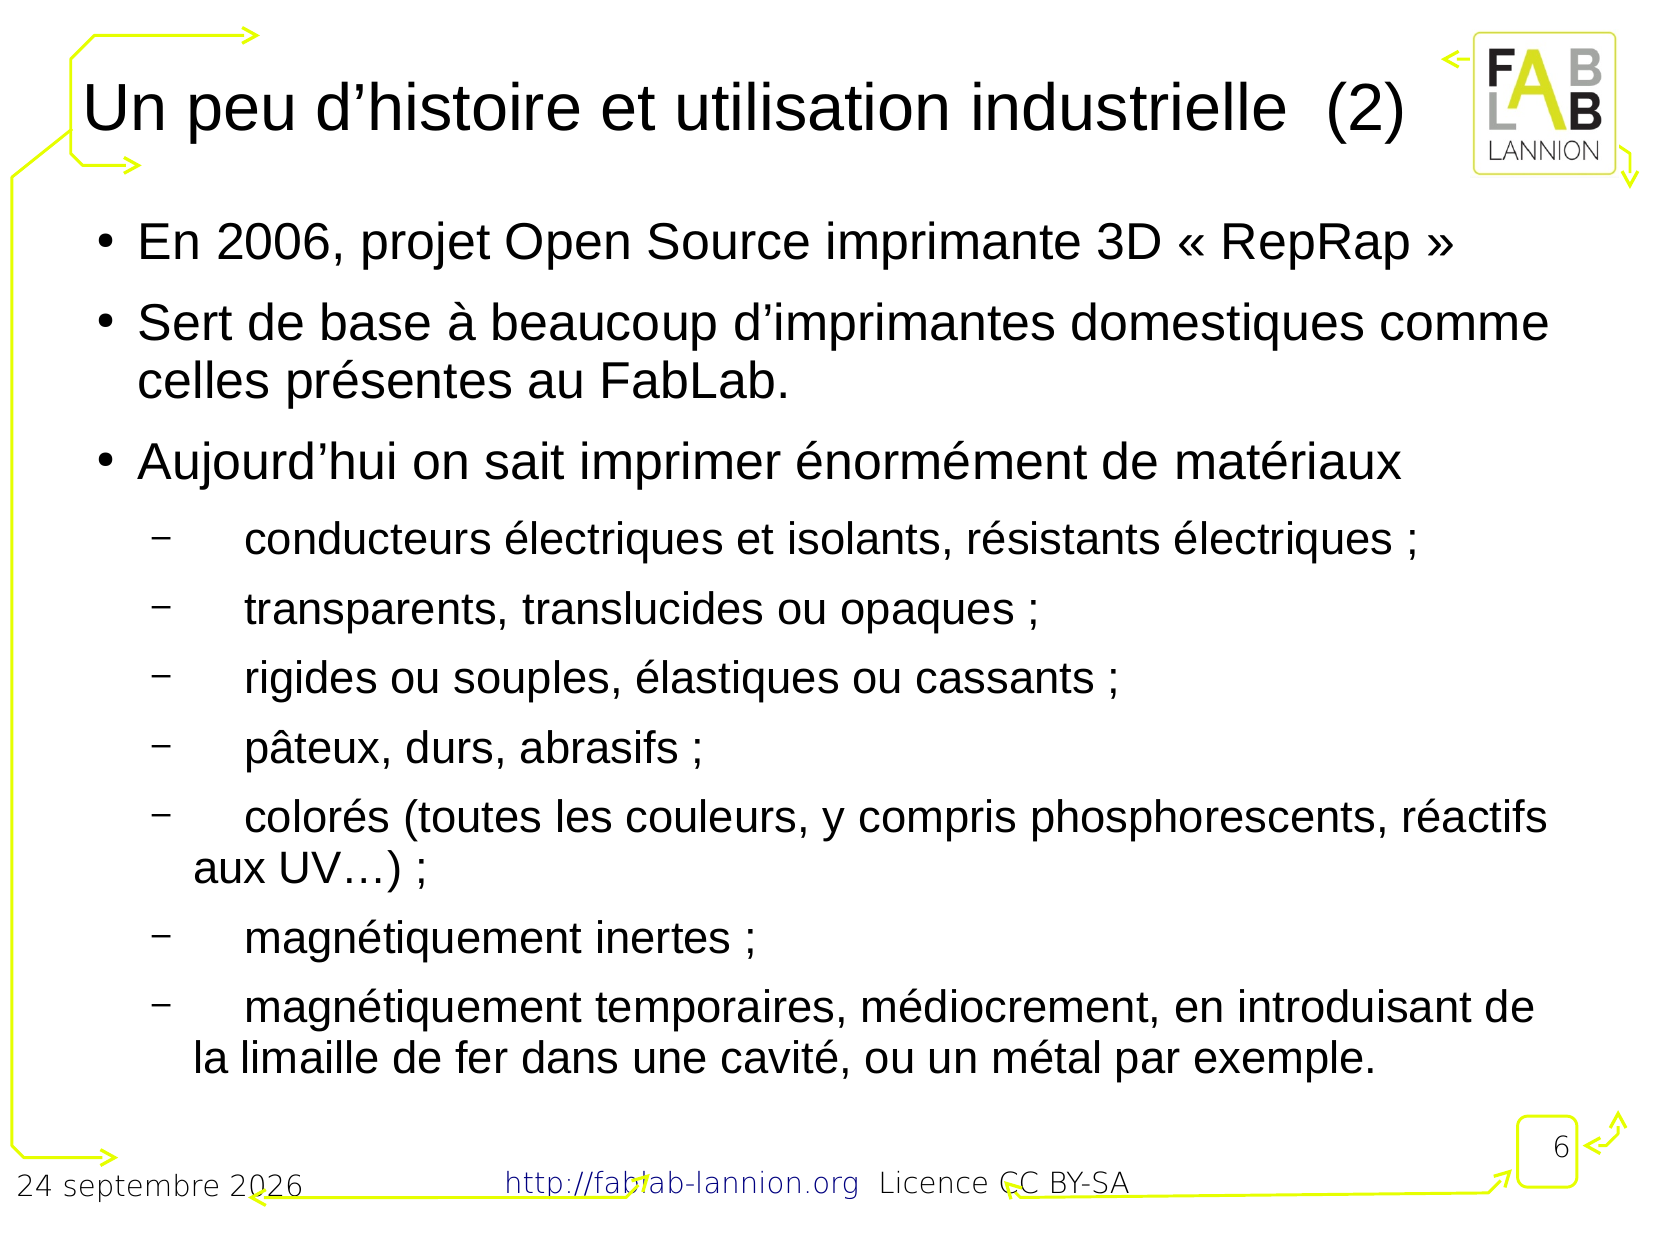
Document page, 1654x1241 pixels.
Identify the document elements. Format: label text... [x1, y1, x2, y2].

picture [1470, 29, 1619, 178]
title Un peu d’histoire et utilisation industrielle (2) [82, 49, 1441, 166]
list En 2006, projet Open Source imprimante 3D « RepRap » Sert de base à beaucoup d’imprimantes domestiques comme celles présentes au FabLab. Aujourd’hui on sait imprimer énormément de matériaux conducteurs électriques et isolants, résistants électriques ; transparents, translucides ou opaques ; rigides ou souples, élastiques ou cassants ; pâteux, durs, abrasifs ; colorés (toutes les couleurs, y compris phosphorescents, réactifs aux UV…) ; magnétiquement inertes ; magnétiquement temporaires, médiocrement, en introduisant de la limaille de fer dans une cavité, ou un métal par exemple. [82, 212, 1571, 1099]
